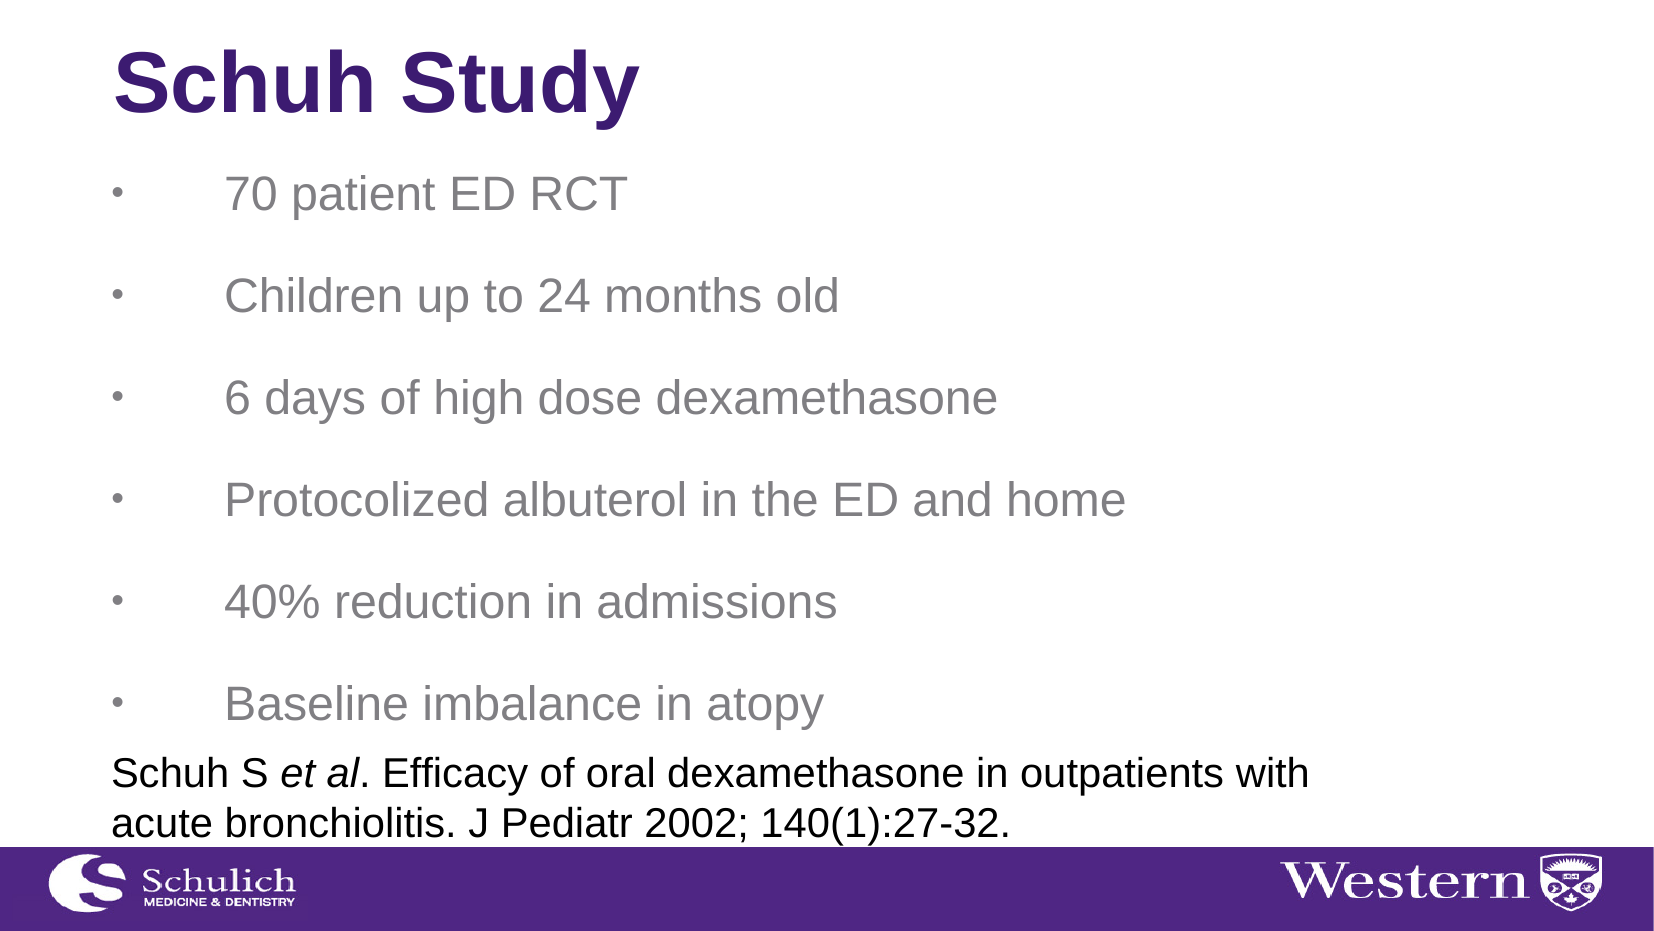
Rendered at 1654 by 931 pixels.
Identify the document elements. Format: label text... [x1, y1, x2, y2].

title Schuh Study [98, 0, 1654, 156]
text_box Schuh S et al. Efficacy of oral dexamethasone in outpatients with acute bronchiolitis. J Pediatr 2002; 140(1):27-32. [96, 738, 1436, 854]
list 70 patient ED RCT Children up to 24 months old 6 days of high dose dexamethasone Protocolized albuterol in the ED and home 40% reduction in admissions Baseline imbalance in atopy [96, 160, 1654, 899]
picture [0, 0, 1654, 931]
